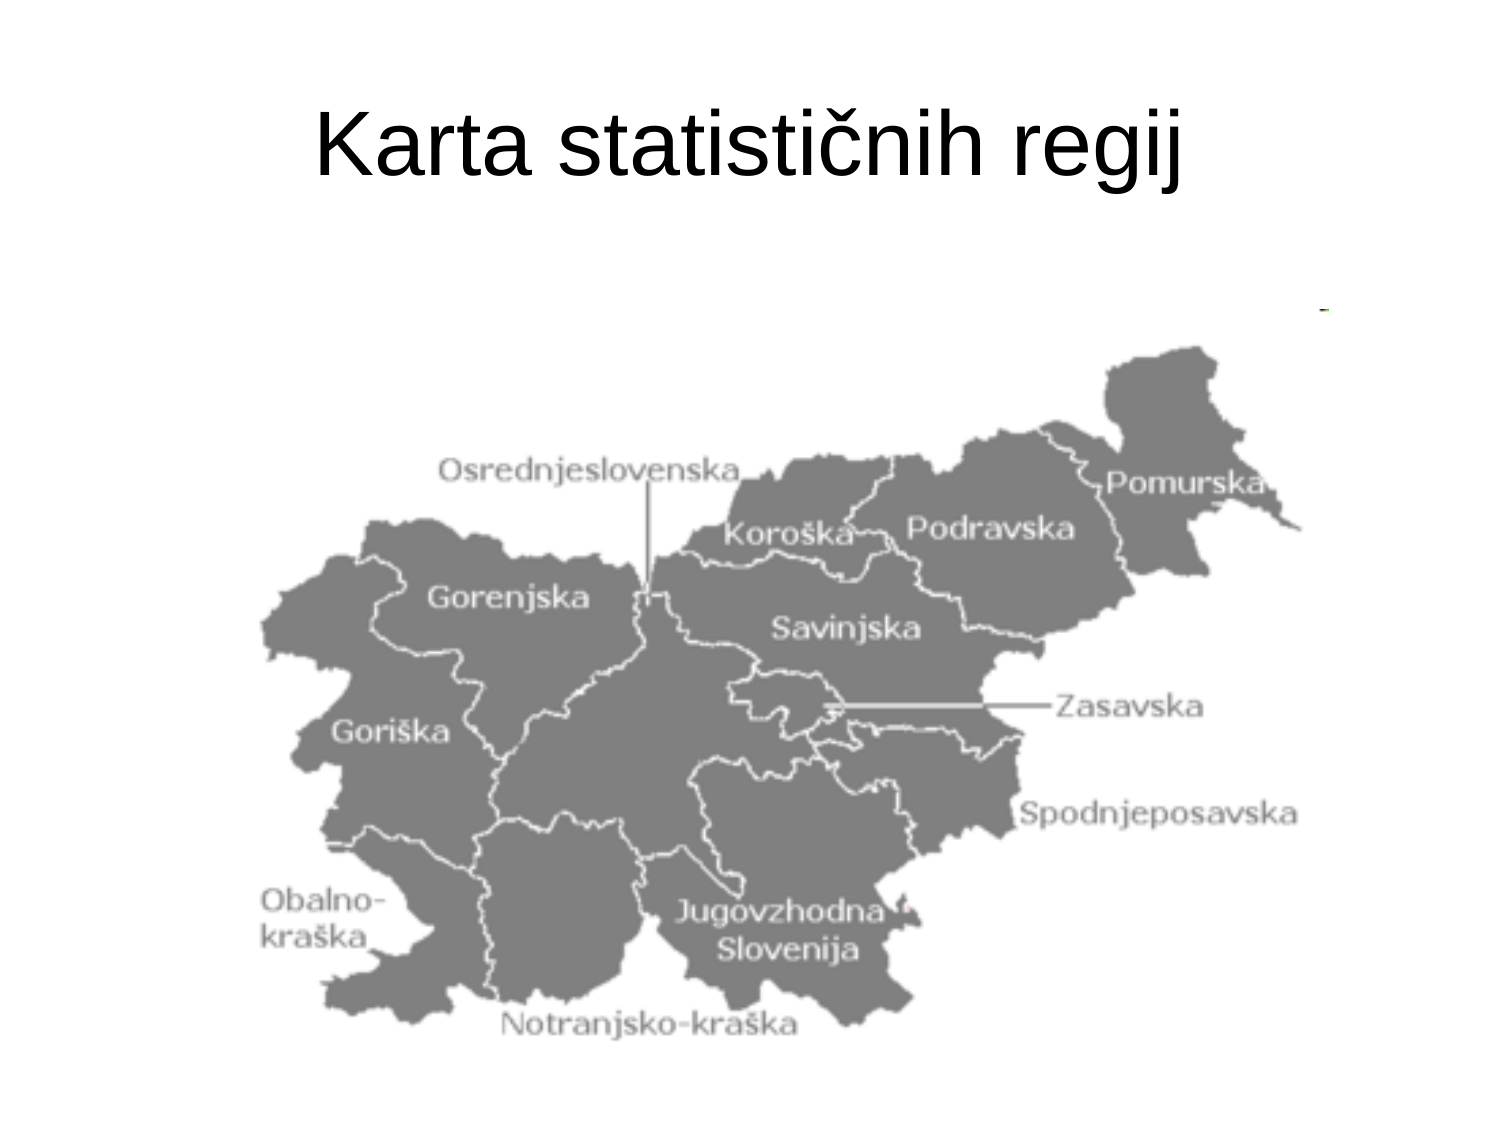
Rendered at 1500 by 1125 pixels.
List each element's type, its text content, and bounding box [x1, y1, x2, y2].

picture [242, 309, 1329, 1055]
title Karta statističnih regij [75, 45, 1426, 233]
